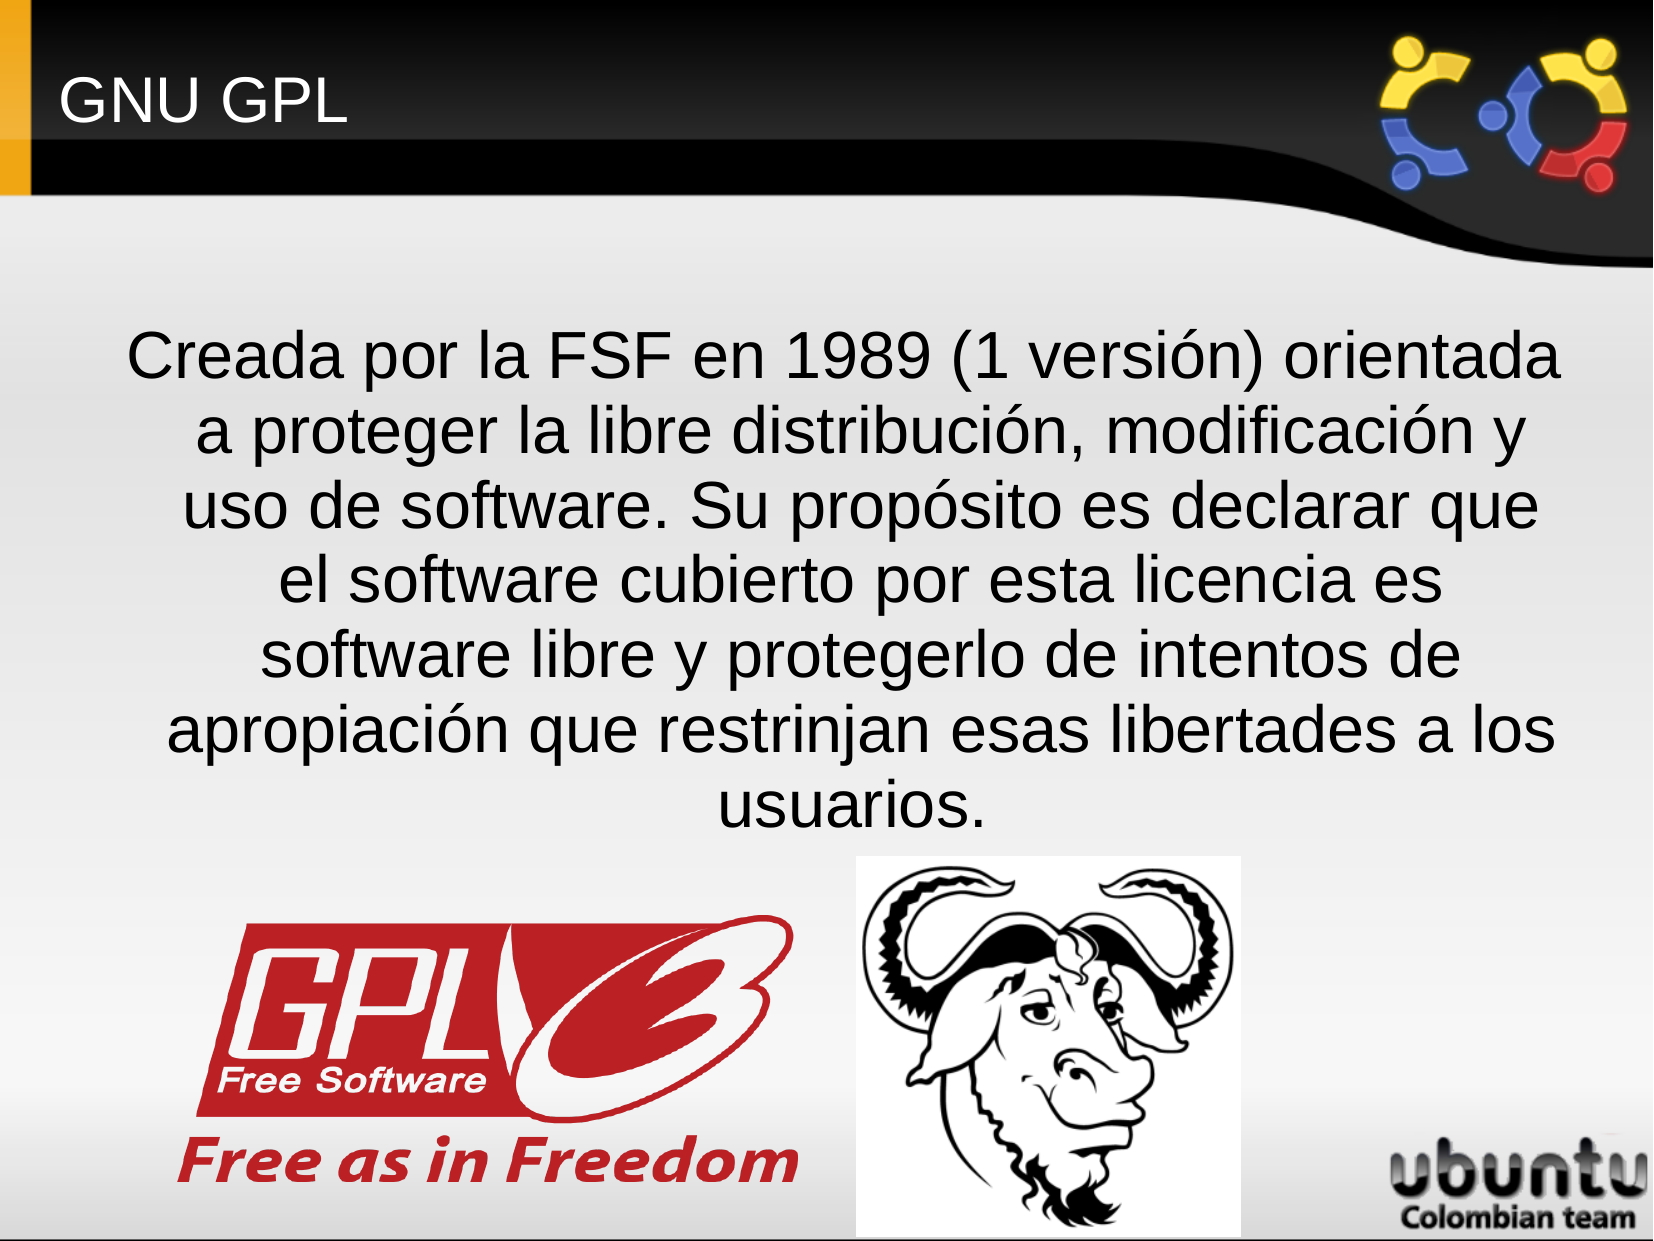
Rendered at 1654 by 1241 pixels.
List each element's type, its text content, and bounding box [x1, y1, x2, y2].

subtitle Creada por la FSF en 1989 (1 versión) orientada a proteger la libre distribución, modificación y uso de software. Su propósito es declarar que el software cubierto por esta licencia es software libre y protegerlo de intentos de apropiación que restrinjan esas libertades a los usuarios. [82, 318, 1571, 842]
picture [0, 0, 1653, 1241]
title GNU GPL [59, 48, 1376, 153]
